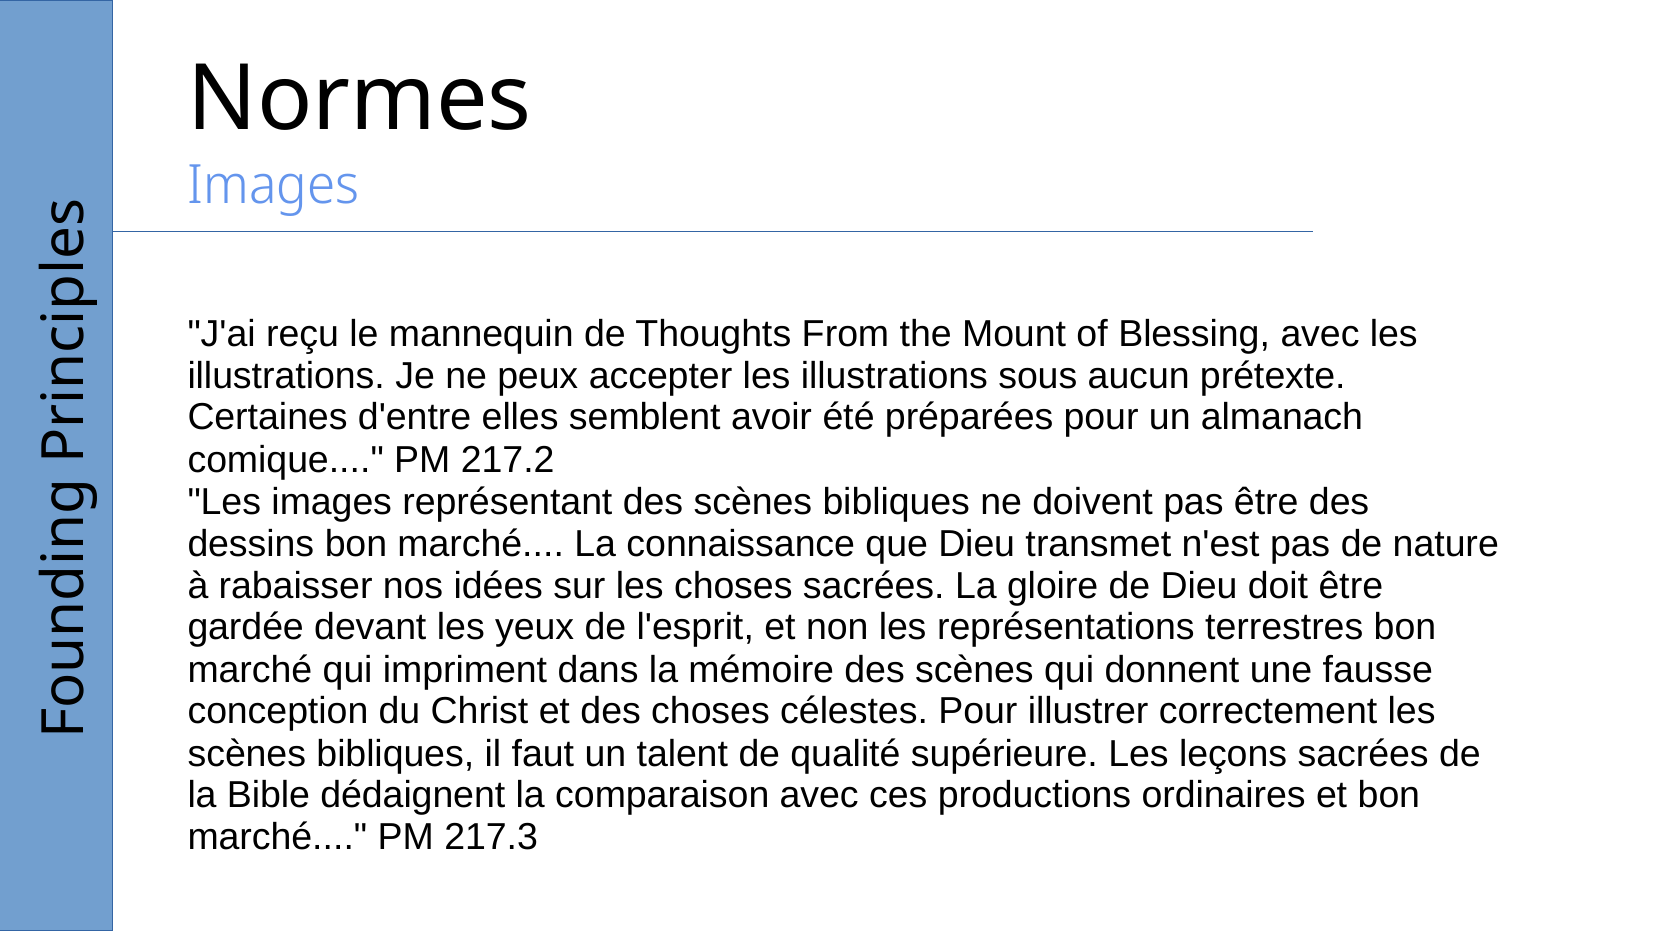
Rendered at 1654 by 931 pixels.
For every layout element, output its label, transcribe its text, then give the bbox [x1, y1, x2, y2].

text_box [0, 0, 113, 931]
title Images [187, 125, 1571, 239]
text_box Founding Principles [13, 37, 105, 901]
subtitle "J'ai reçu le mannequin de Thoughts From the Mount of Blessing, avec les illustrations. Je ne peux accepter les illustrations sous aucun prétexte. Certaines d'entre elles semblent avoir été préparées pour un almanach comique...." PM 217.2 "Les images représentant des scènes bibliques ne doivent pas être des dessins bon marché.... La connaissance que Dieu transmet n'est pas de nature à rabaisser nos idées sur les choses sacrées. La gloire de Dieu doit être gardée devant les yeux de l'esprit, et non les représentations terrestres bon marché qui impriment dans la mémoire des scènes qui donnent une fausse conception du Christ et des choses célestes. Pour illustrer correctement les scènes bibliques, il faut un talent de qualité supérieure. Les leçons sacrées de la Bible dédaignent la comparaison avec ces productions ordinaires et bon marché...." PM 217.3 [187, 312, 1501, 863]
title Normes [187, 33, 1571, 125]
